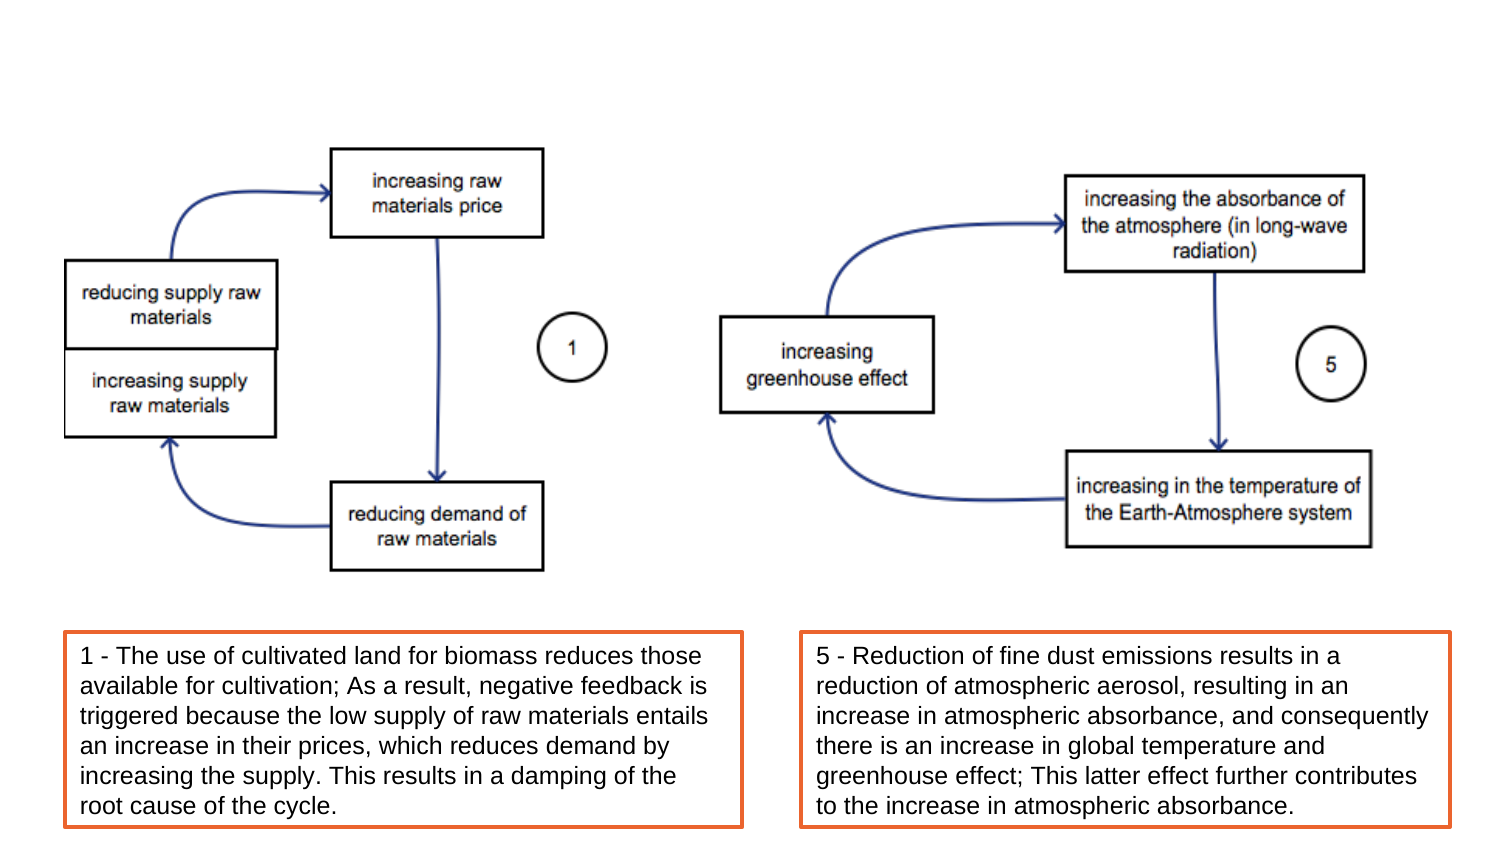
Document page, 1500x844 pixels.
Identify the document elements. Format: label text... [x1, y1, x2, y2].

picture [64, 113, 1465, 586]
text_box 5 - Reduction of fine dust emissions results in a reduction of atmospheric aerosol, resulting in an increase in atmospheric absorbance, and consequently there is an increase in global temperature and greenhouse effect; This latter effect further contributes to the increase in atmospheric absorbance. [801, 632, 1450, 827]
text_box 1 - The use of cultivated land for biomass reduces those available for cultivation; As a result, negative feedback is triggered because the low supply of raw materials entails an increase in their prices, which reduces demand by increasing the supply. This results in a damping of the root cause of the cycle. [65, 632, 742, 827]
